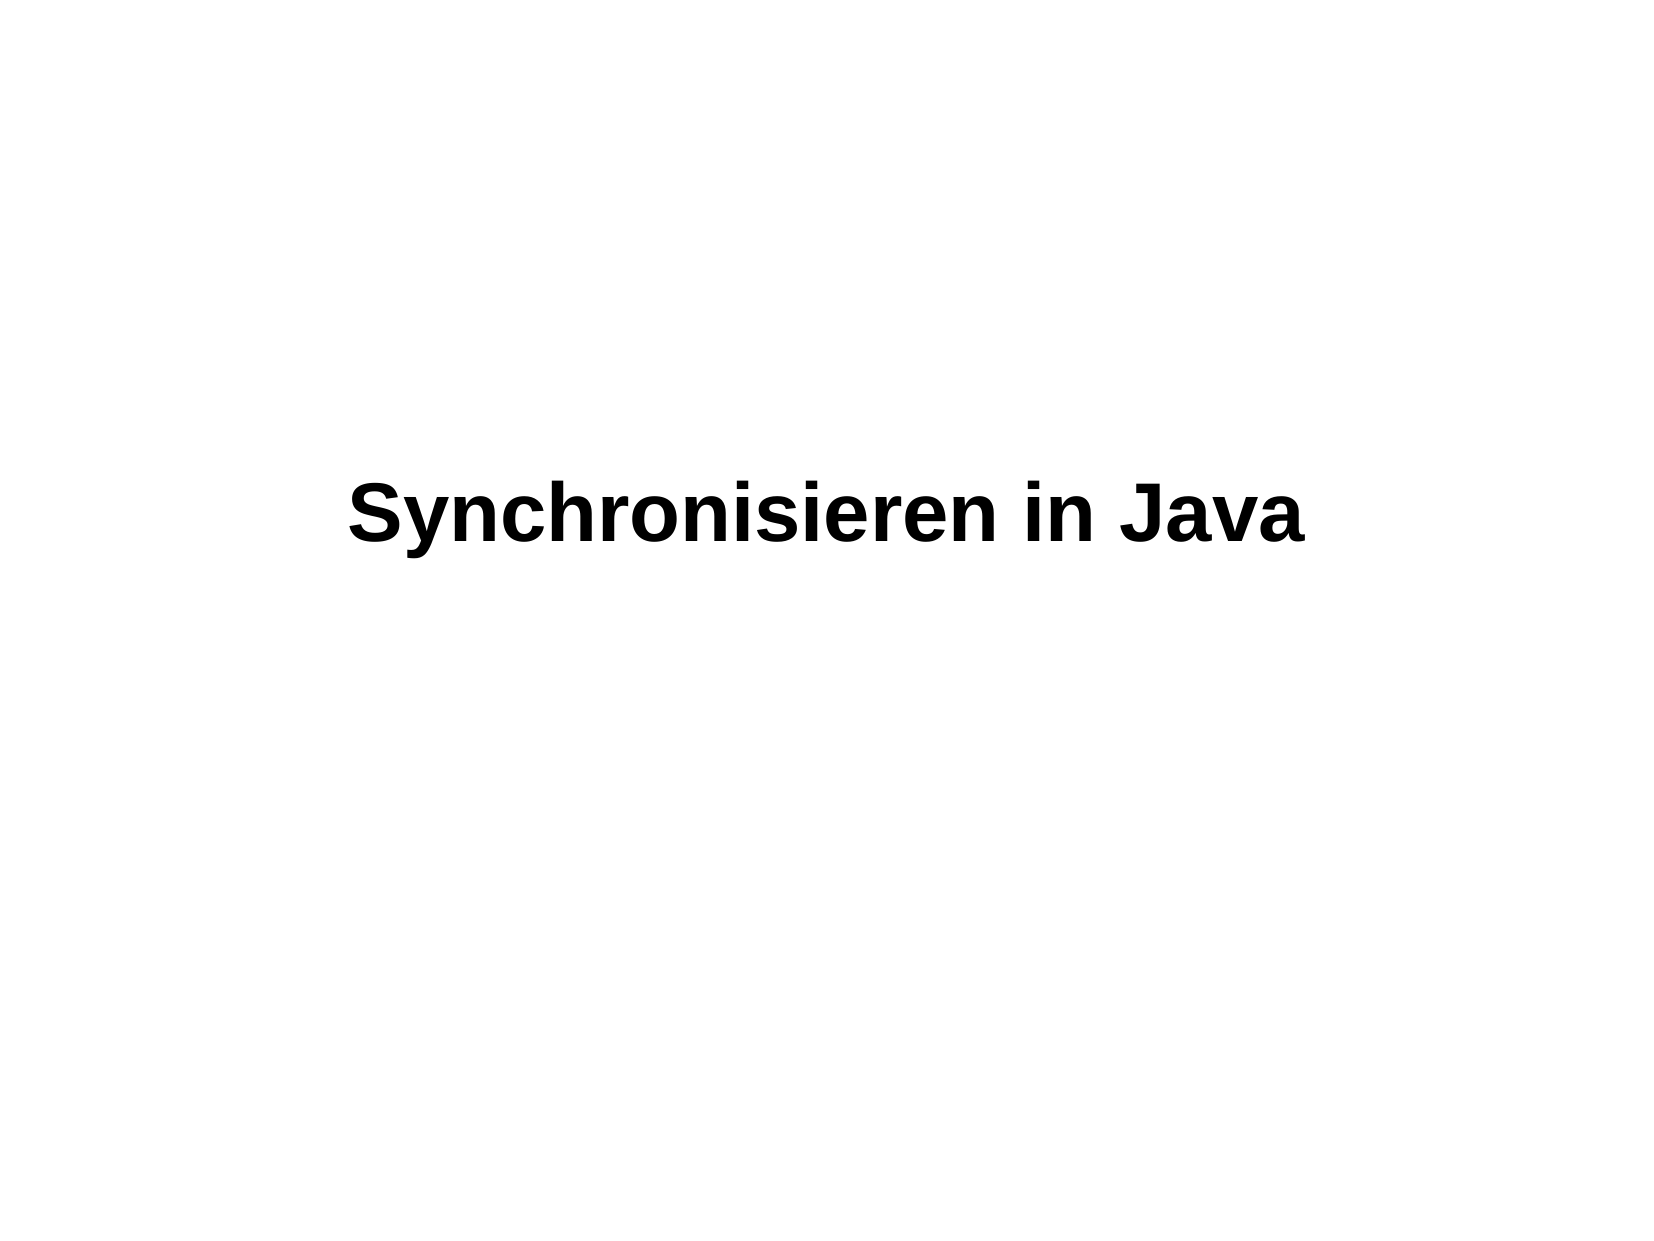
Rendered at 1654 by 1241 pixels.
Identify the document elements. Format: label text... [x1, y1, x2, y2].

title Synchronisieren in Java [82, 417, 1571, 610]
